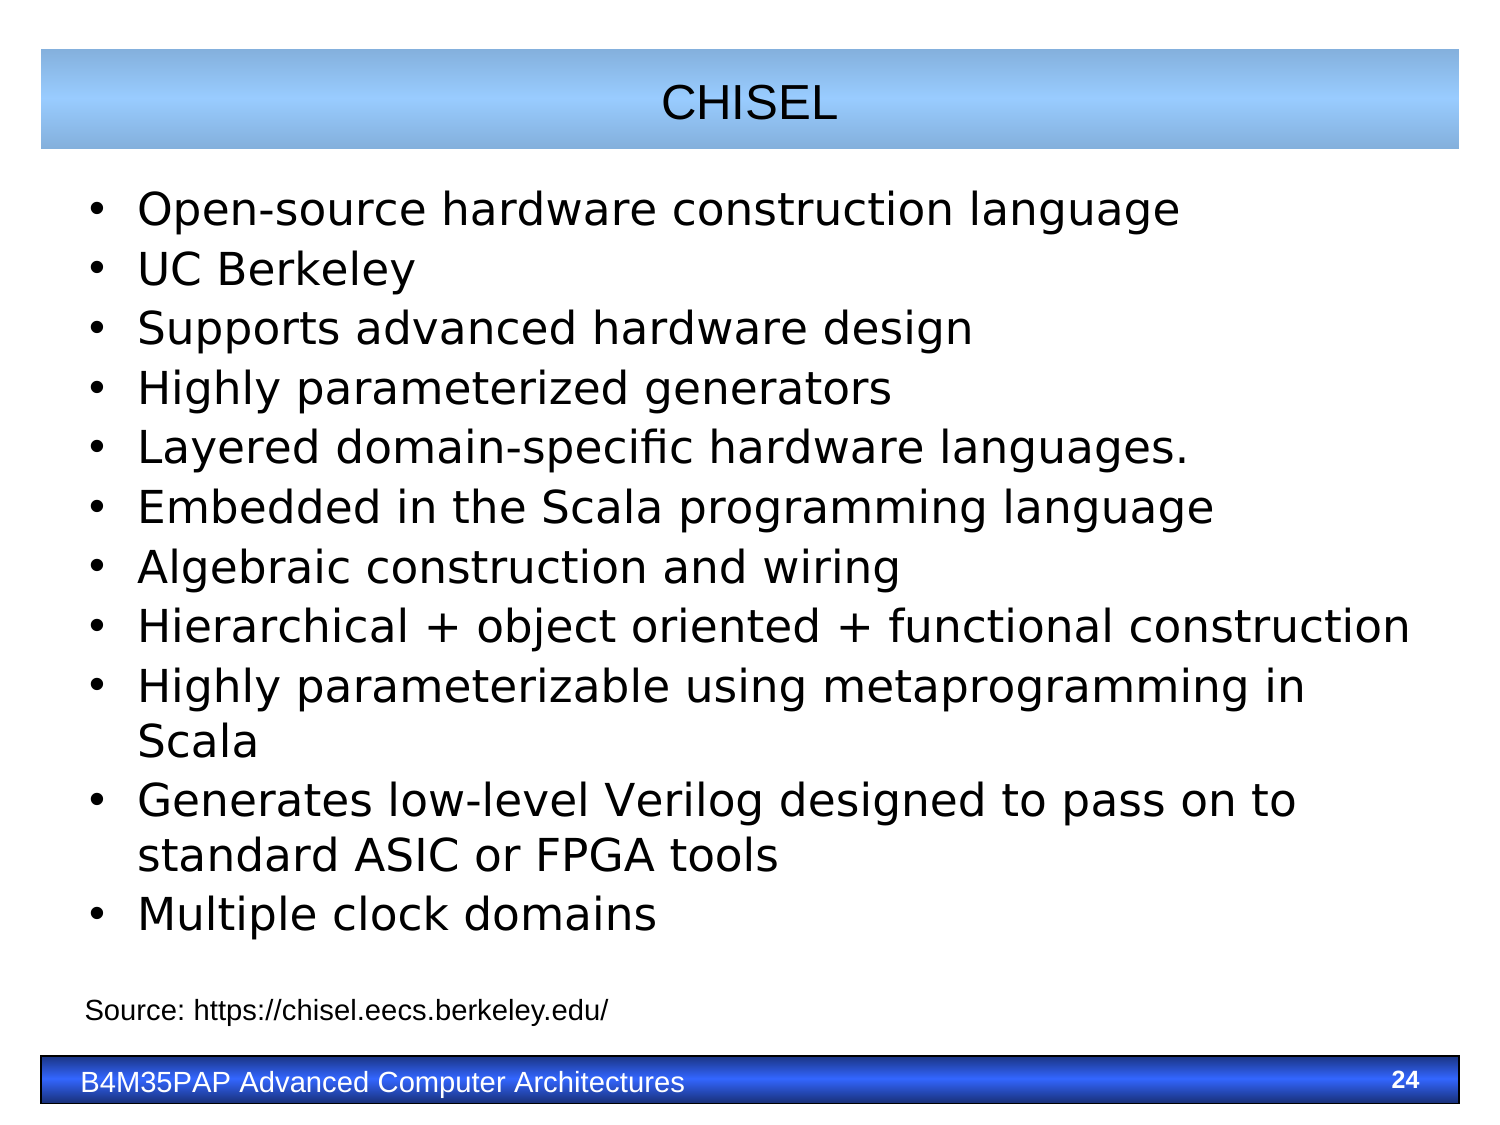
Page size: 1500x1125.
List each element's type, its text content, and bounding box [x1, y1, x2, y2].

list Open-source hardware construction language UC Berkeley Supports advanced hardware design Highly parameterized generators Layered domain-specific hardware languages. Embedded in the Scala programming language Algebraic construction and wiring Hierarchical + object oriented + functional construction Highly parameterizable using metaprogramming in Scala Generates low-level Verilog designed to pass on to standard ASIC or FPGA tools Multiple clock domains [75, 172, 1438, 976]
text_box Source: https://chisel.eecs.berkeley.edu/ [69, 986, 625, 1034]
title CHISEL [41, 49, 1459, 149]
